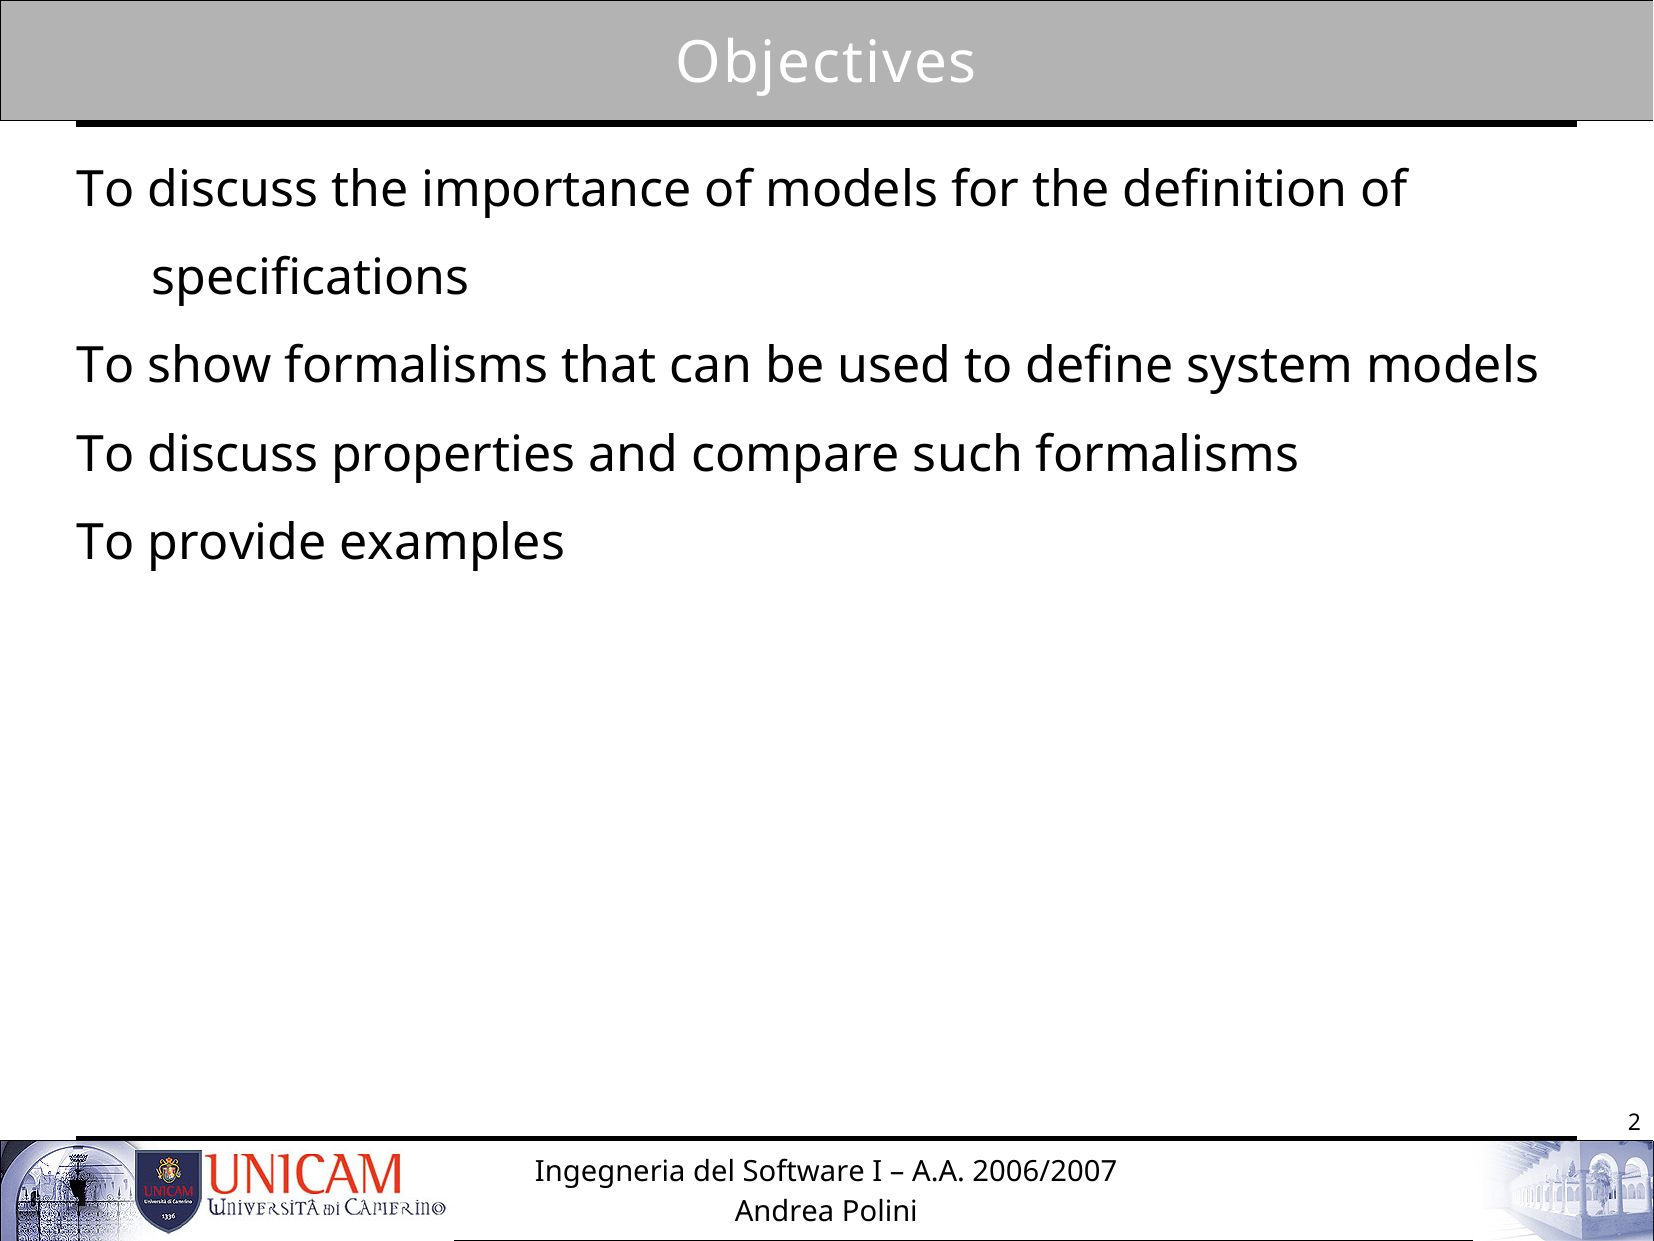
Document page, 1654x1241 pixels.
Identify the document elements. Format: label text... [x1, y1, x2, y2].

picture [0, 1141, 454, 1241]
list To discuss the importance of models for the definition of specifications To show formalisms that can be used to define system models To discuss properties and compare such formalisms To provide examples [76, 152, 1577, 591]
picture [1473, 1141, 1654, 1241]
title Objectives [0, 0, 1653, 121]
